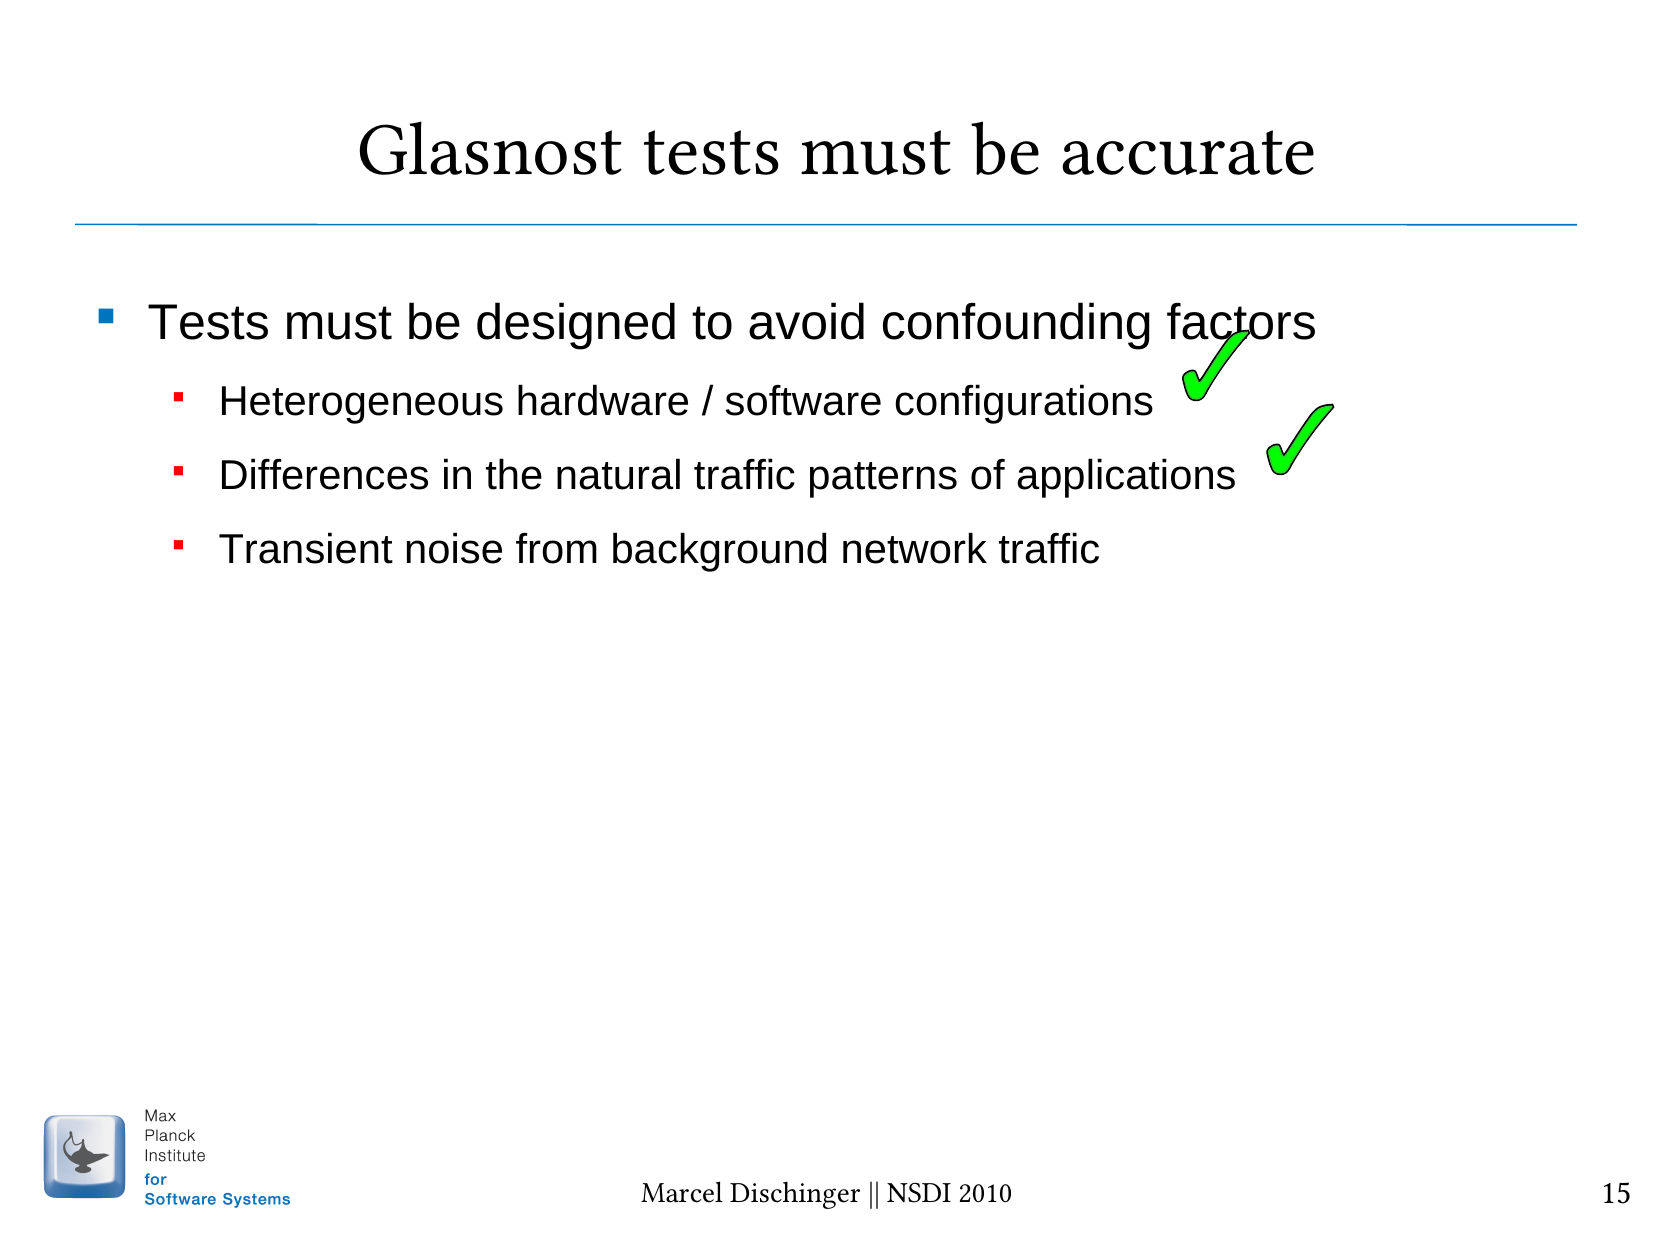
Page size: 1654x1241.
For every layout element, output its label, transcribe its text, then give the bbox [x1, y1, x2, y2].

text_box [1182, 329, 1251, 402]
text_box [1266, 403, 1335, 476]
title Glasnost tests must be accurate [54, 51, 1621, 252]
list Tests must be designed to avoid confounding factors Heterogeneous hardware / software configurations Differences in the natural traffic patterns of applications Transient noise from background network traffic [77, 277, 1579, 1180]
